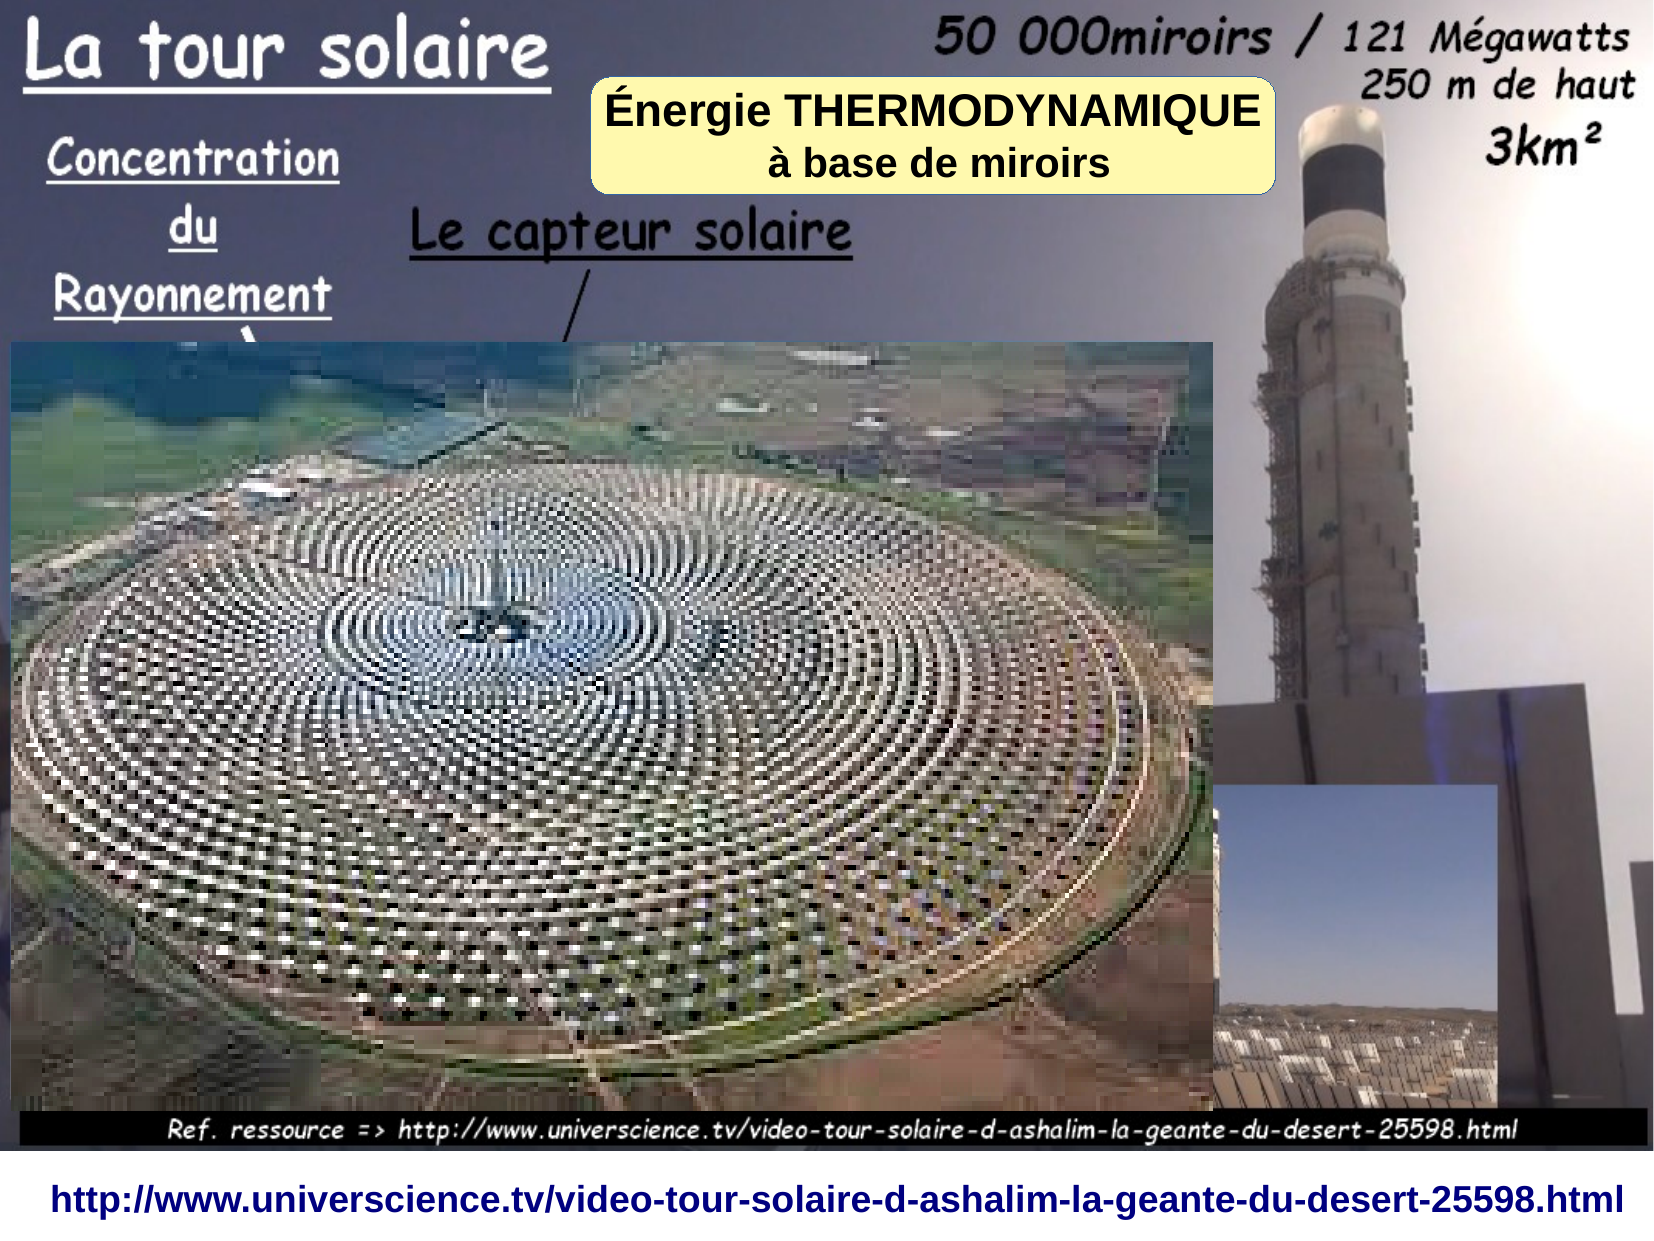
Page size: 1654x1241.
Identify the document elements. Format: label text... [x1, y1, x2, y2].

text_box http://www.universcience.tv/video-tour-solaire-d-ashalim-la-geante-du-desert-25598.html [35, 1171, 1642, 1229]
text_box Énergie THERMODYNAMIQUE à base de miroirs [590, 76, 1276, 195]
picture [0, 0, 1654, 1151]
